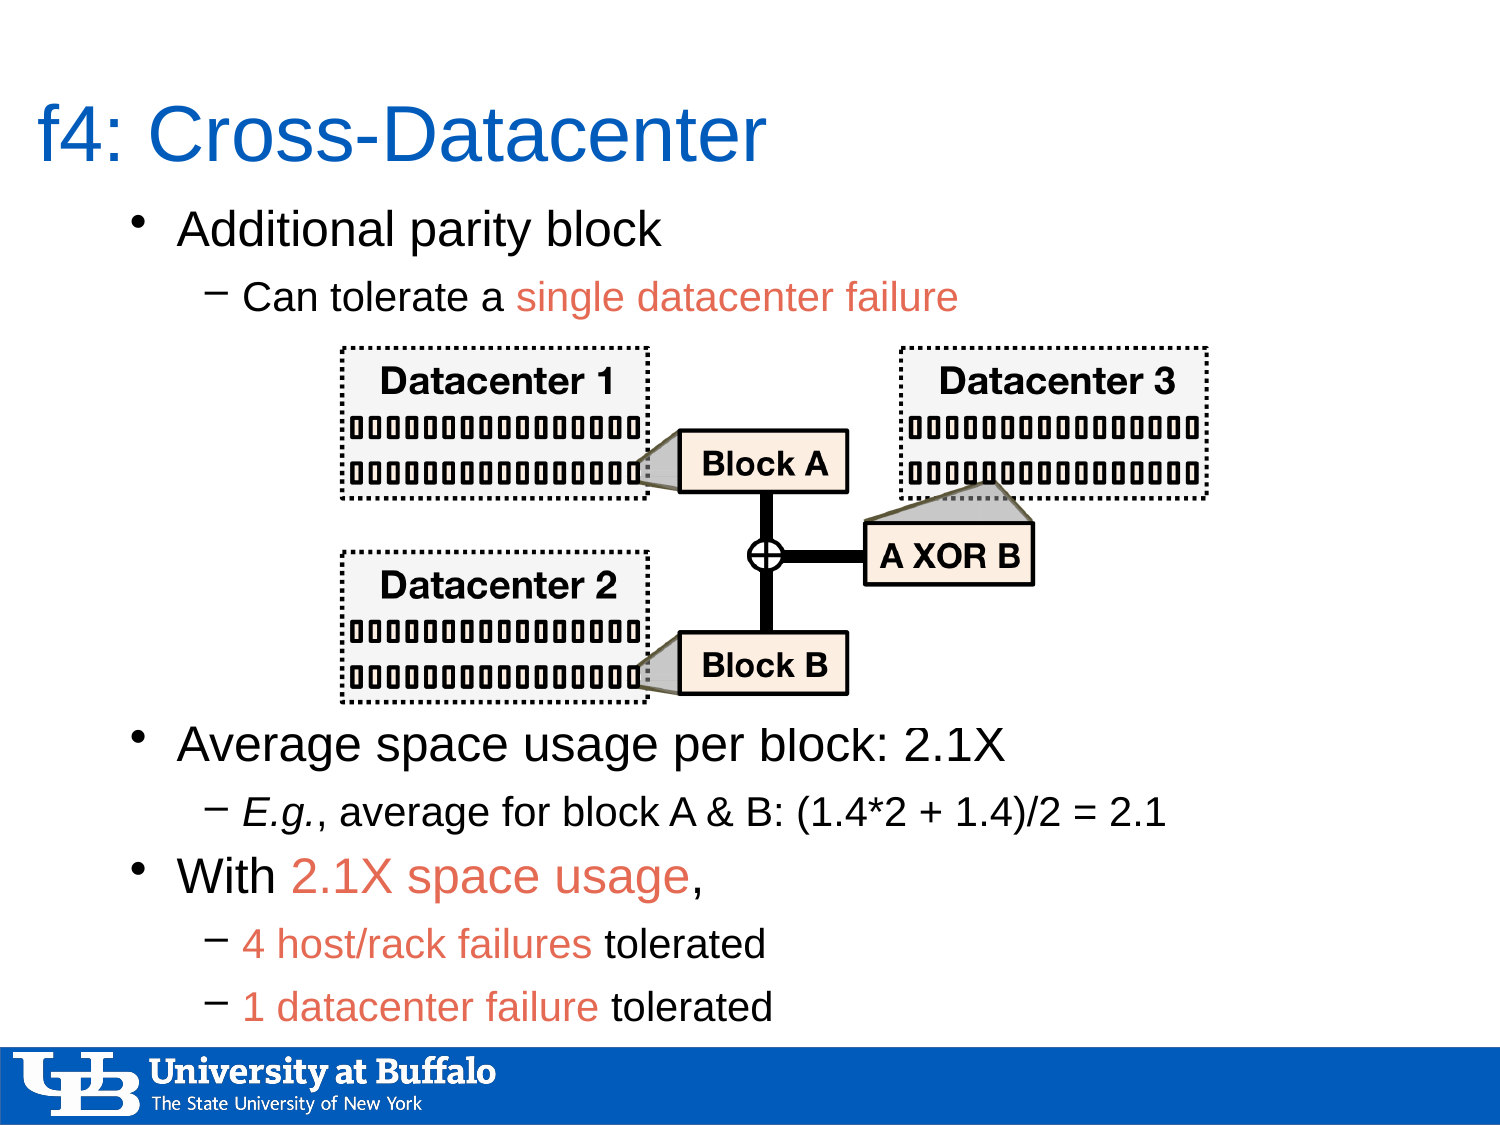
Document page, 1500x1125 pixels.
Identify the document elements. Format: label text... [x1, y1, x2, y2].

list Additional parity block Can tolerate a single datacenter failure Average space usage per block: 2.1X E.g., average for block A & B: (1.4*2 + 1.4)/2 = 2.1 With 2.1X space usage, 4 host/rack failures tolerated 1 datacenter failure tolerated [114, 195, 1375, 1005]
picture [320, 324, 1231, 728]
title f4: Cross-Datacenter [37, 95, 1388, 173]
picture [13, 1052, 496, 1116]
